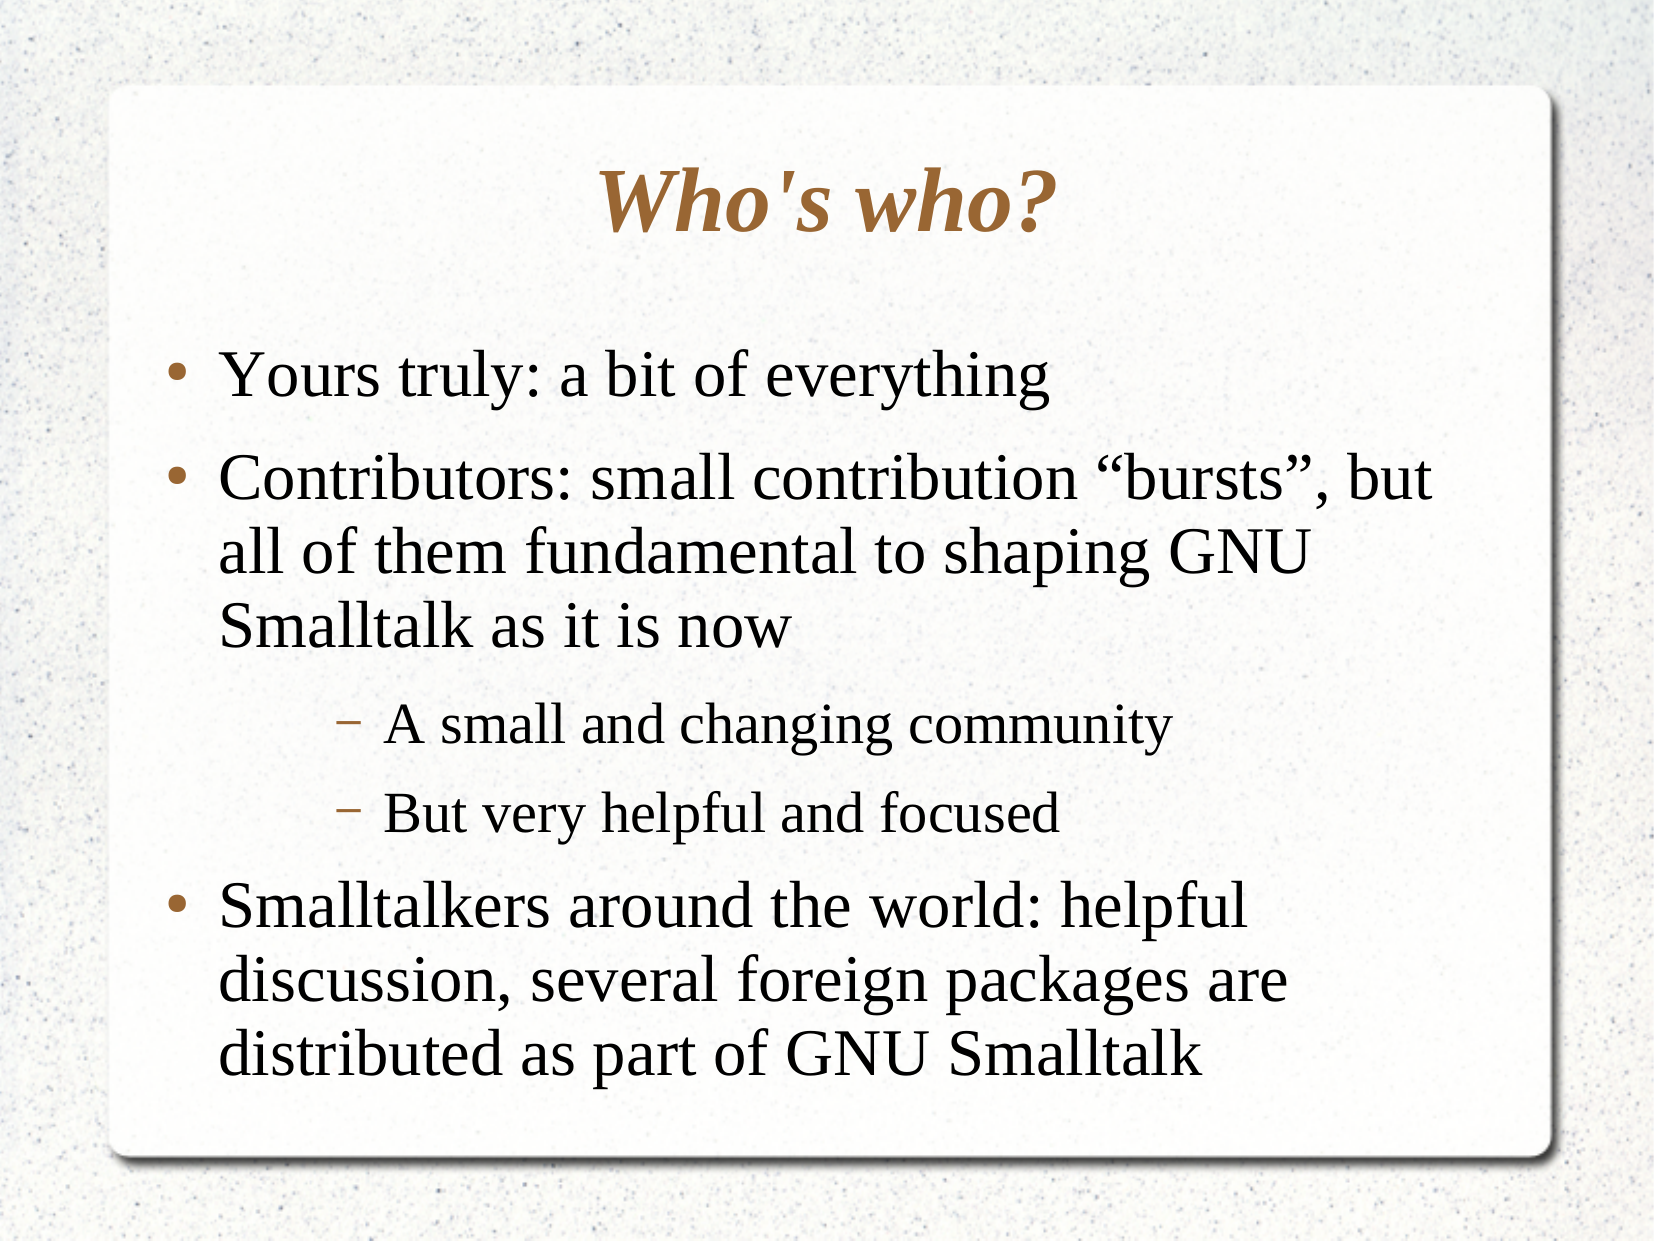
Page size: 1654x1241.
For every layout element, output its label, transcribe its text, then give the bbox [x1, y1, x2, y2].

picture [0, 0, 1654, 1241]
title Who's who? [118, 104, 1536, 297]
list Yours truly: a bit of everything Contributors: small contribution “bursts”, but all of them fundamental to shaping GNU Smalltalk as it is now A small and changing community But very helpful and focused Smalltalkers around the world: helpful discussion, several foreign packages are distributed as part of GNU Smalltalk [147, 336, 1506, 1091]
